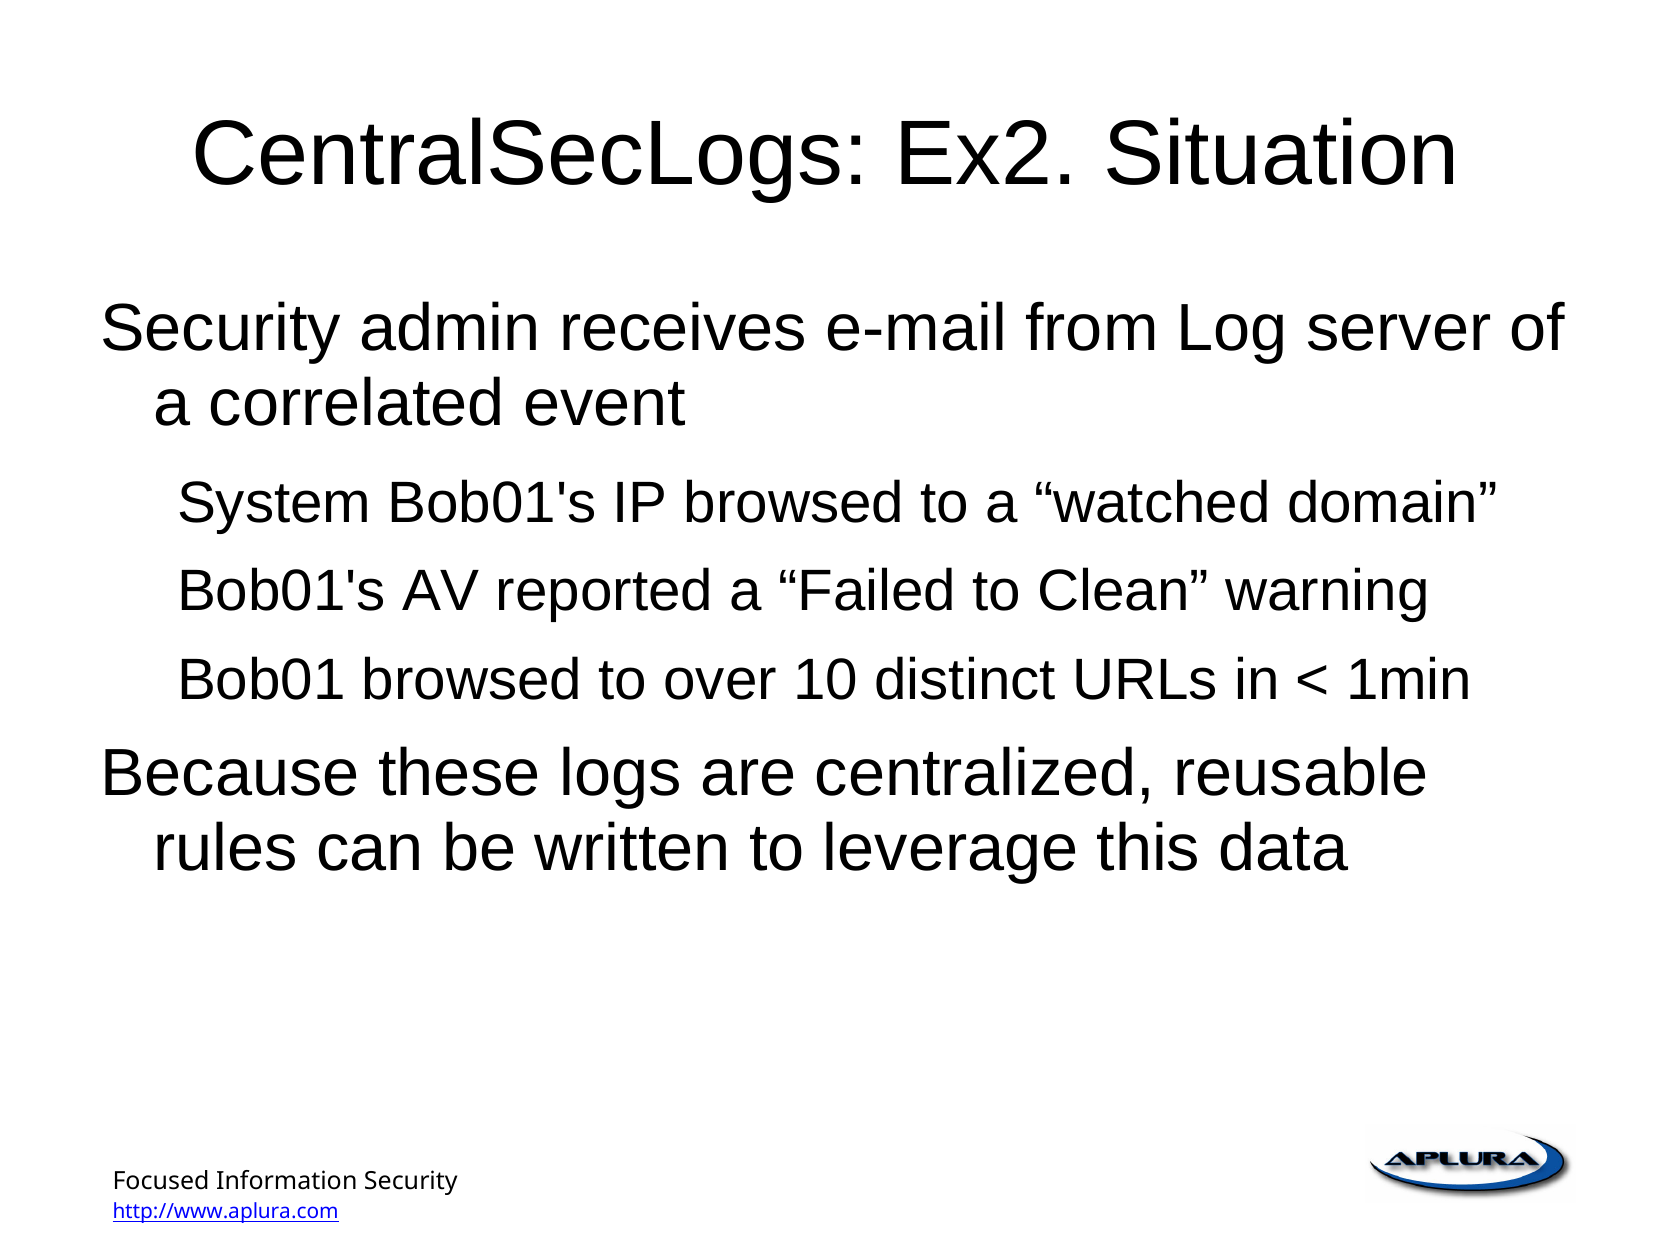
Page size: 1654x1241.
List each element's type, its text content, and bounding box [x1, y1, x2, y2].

list Security admin receives e-mail from Log server of a correlated event System Bob01's IP browsed to a “watched domain” Bob01's AV reported a “Failed to Clean” warning Bob01 browsed to over 10 distinct URLs in < 1min Because these logs are centralized, reusable rules can be written to leverage this data [82, 290, 1571, 1094]
title CentralSecLogs: Ex2. Situation [82, 56, 1571, 250]
picture [1365, 1124, 1576, 1203]
